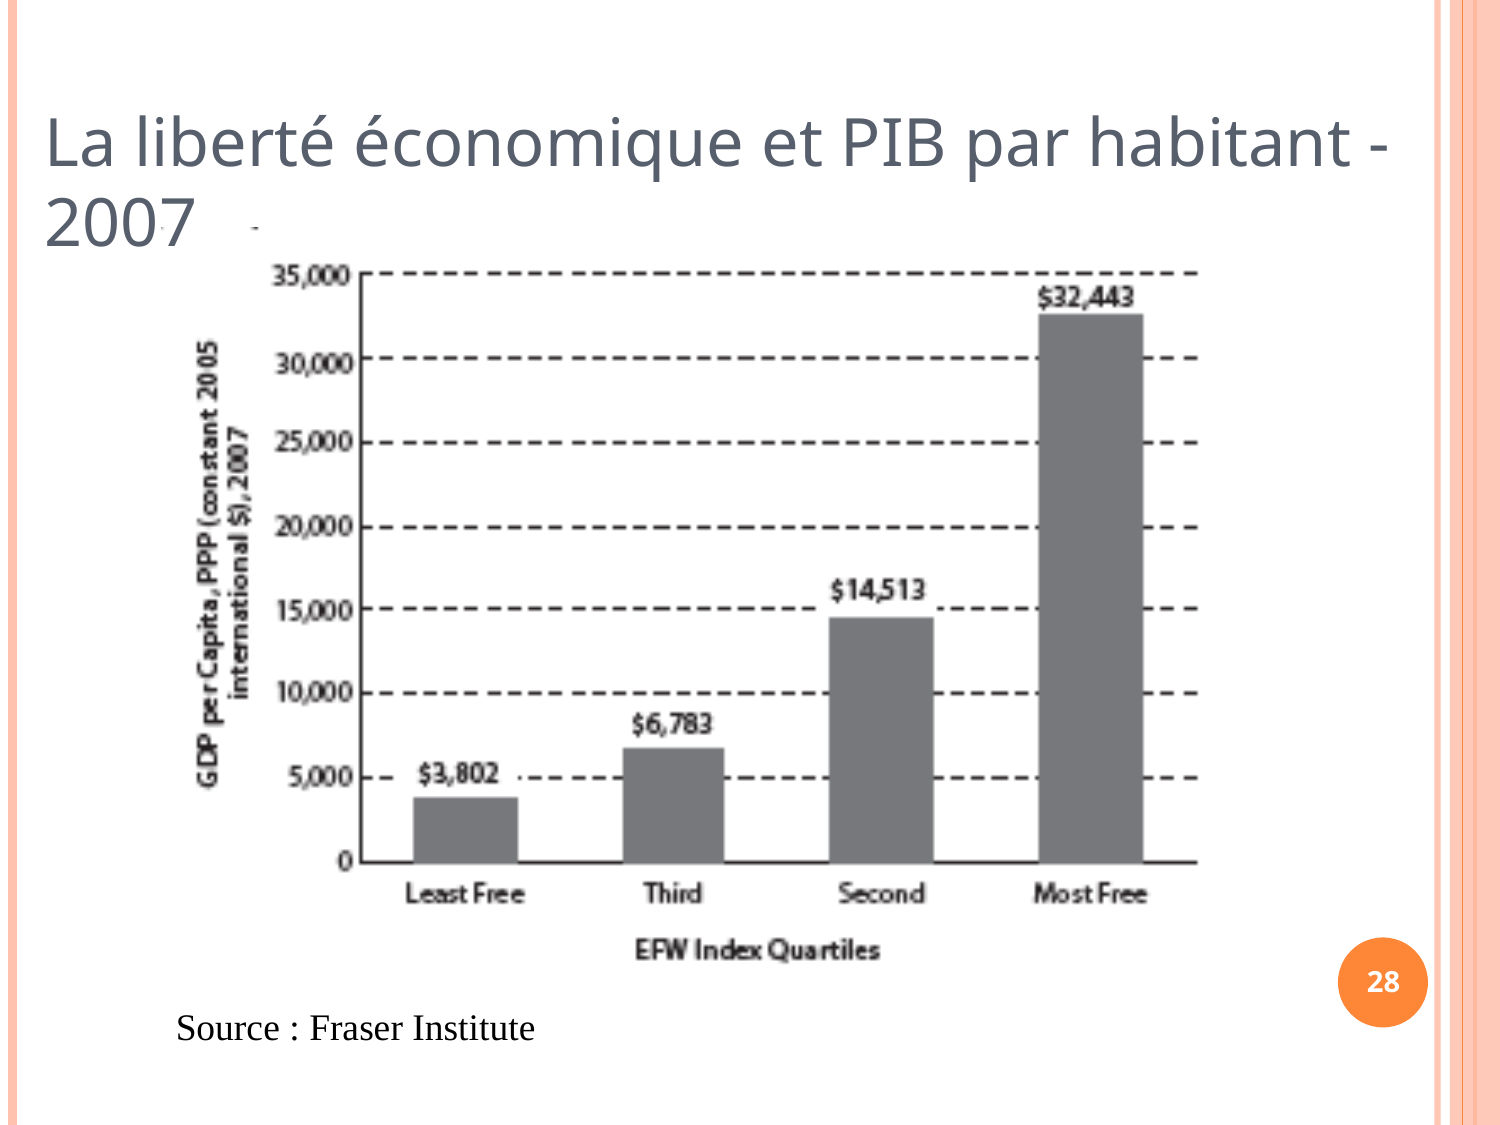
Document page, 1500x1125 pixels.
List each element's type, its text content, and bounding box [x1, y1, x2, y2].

picture [161, 267, 1300, 975]
title La liberté économique et PIB par habitant - 2007 [29, 59, 1418, 267]
text_box Source : Fraser Institute [161, 995, 551, 1056]
slide_number <numéro> [1333, 940, 1434, 1027]
